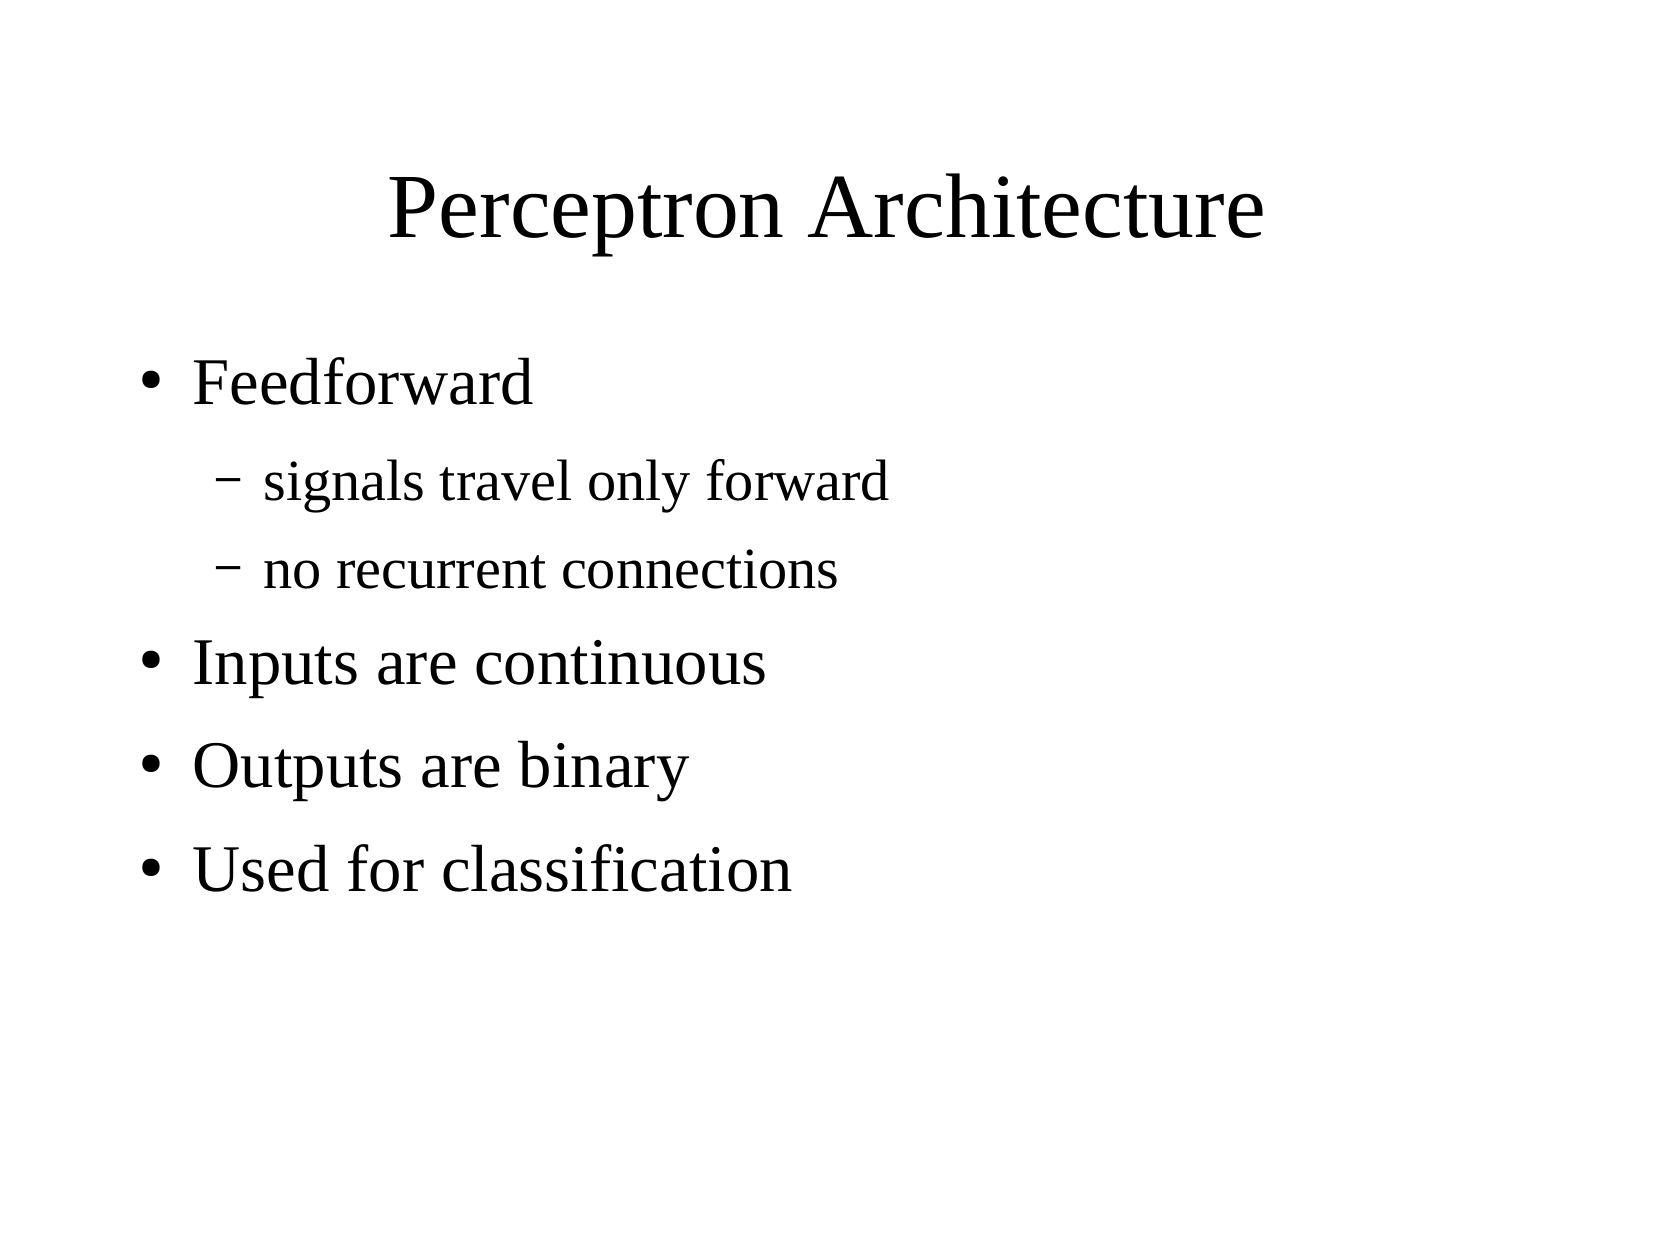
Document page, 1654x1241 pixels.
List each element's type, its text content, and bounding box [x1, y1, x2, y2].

title Perceptron Architecture [121, 102, 1534, 311]
list Feedforward signals travel only forward no recurrent connections Inputs are continuous Outputs are binary Used for classification [121, 344, 1534, 1127]
